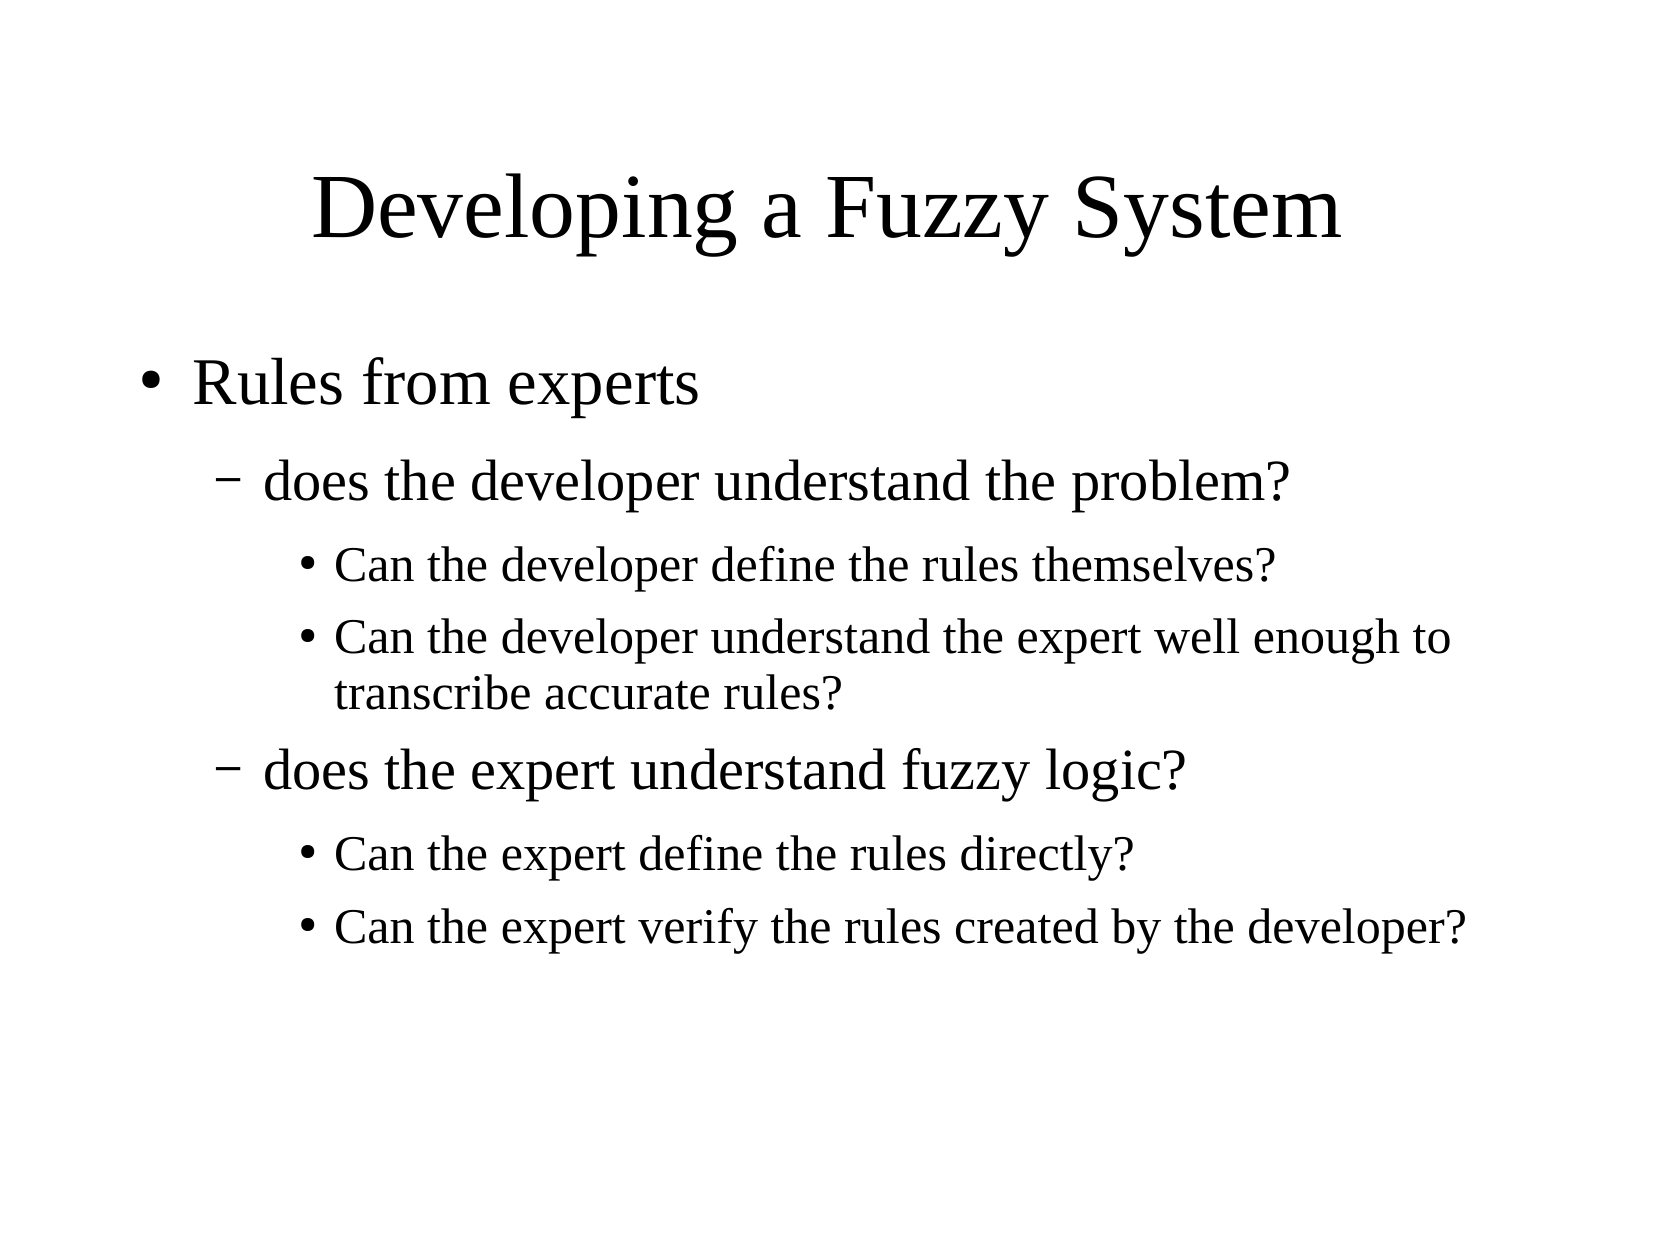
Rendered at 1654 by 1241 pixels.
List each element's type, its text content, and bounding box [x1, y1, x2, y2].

title Developing a Fuzzy System [121, 102, 1534, 311]
list Rules from experts does the developer understand the problem? Can the developer define the rules themselves? Can the developer understand the expert well enough to transcribe accurate rules? does the expert understand fuzzy logic? Can the expert define the rules directly? Can the expert verify the rules created by the developer? [121, 344, 1534, 1127]
